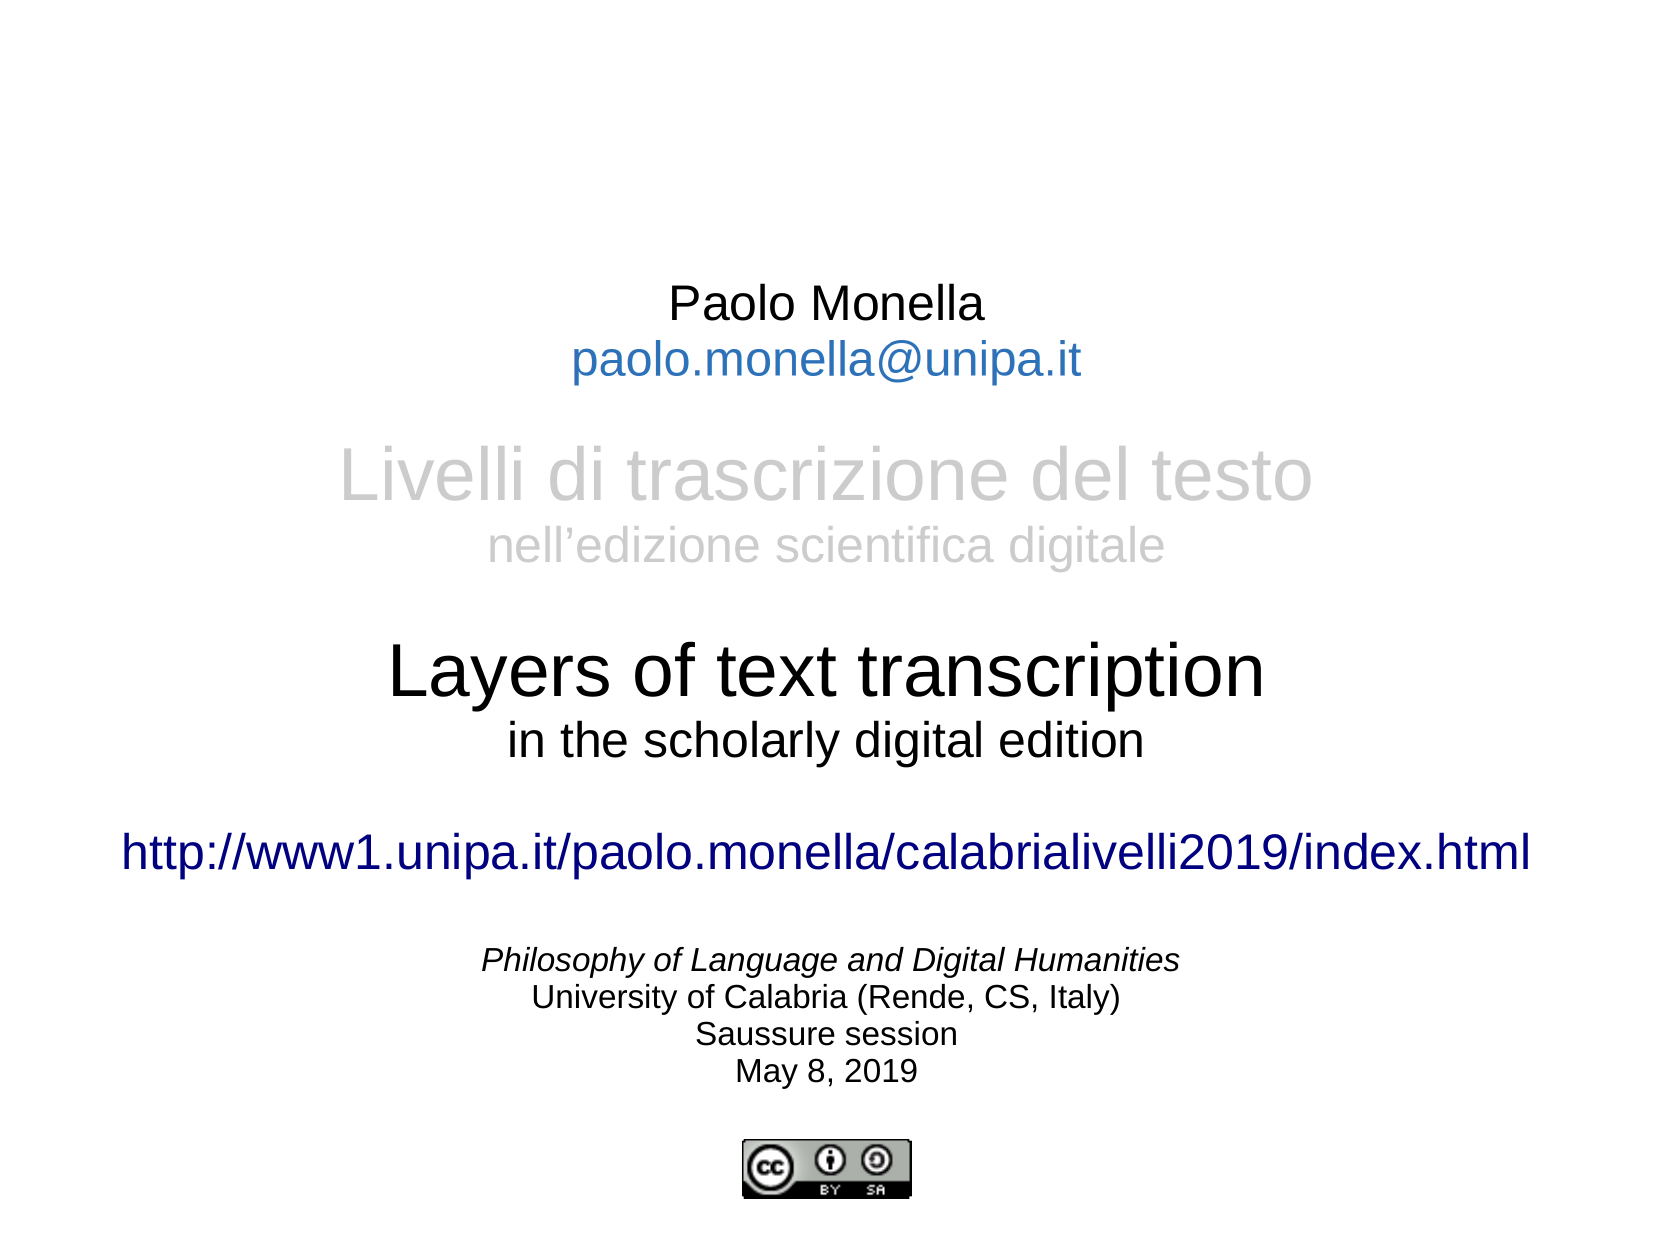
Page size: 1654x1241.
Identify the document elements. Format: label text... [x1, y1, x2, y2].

subtitle Philosophy of Language and Digital Humanities University of Calabria (Rende, CS, Italy) Saussure session May 8, 2019 [124, 915, 1530, 1117]
picture [742, 1139, 912, 1199]
title Paolo Monella Livelli di trascrizione del testo nell’edizione scientifica digitale Layers of text transcription in the scholarly digital edition http://www1.unipa.it/paolo.monella/calabrialivelli2019/index.html [100, 218, 1554, 936]
picture [573, 339, 1081, 388]
